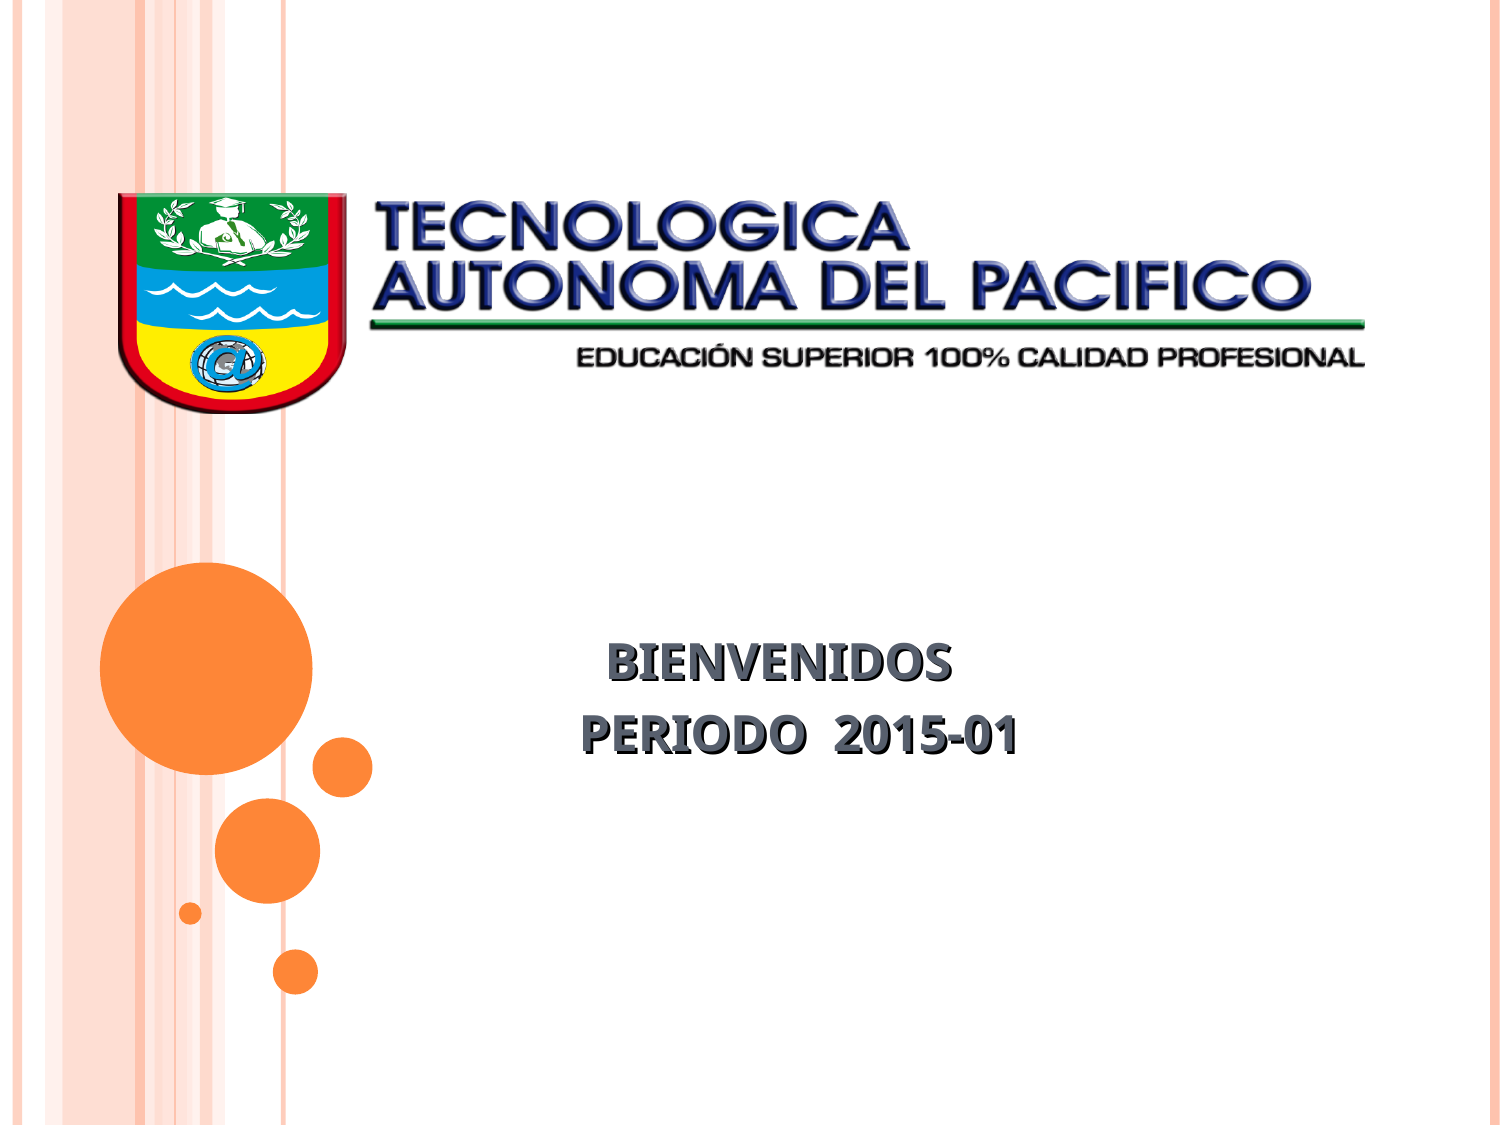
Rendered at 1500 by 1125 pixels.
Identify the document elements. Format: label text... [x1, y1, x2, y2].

picture [118, 193, 1365, 414]
text_box BIENVENIDOS PERIODO 2015-01 [277, 621, 1397, 882]
